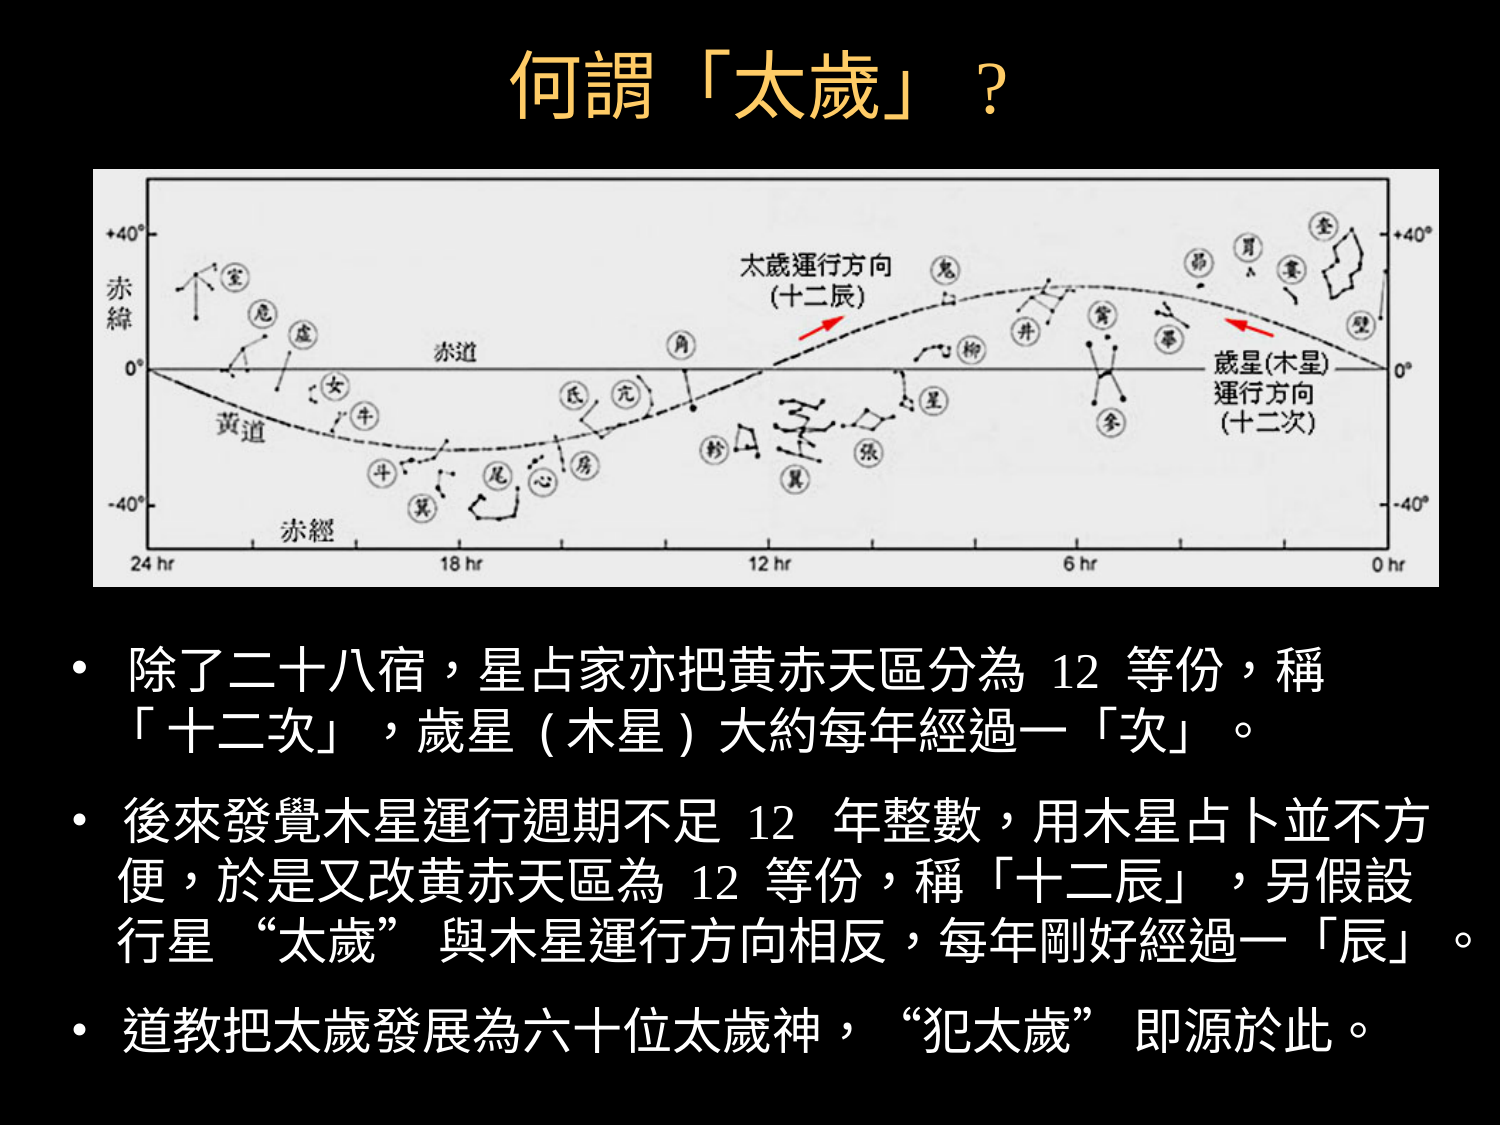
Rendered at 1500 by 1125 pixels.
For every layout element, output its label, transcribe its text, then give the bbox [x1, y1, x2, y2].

text_box 除了二十八宿，星占家亦把黄赤天區分為 12 等份，稱 「 十二次」，歲星 (木星) 大約每年經過一「次」。 後來發覺木星運行週期不足 12 年整數，用木星占卜並不方 便，於是又改黄赤天區為 12 等份，稱「十二辰」，另假設 行星 “太歲” 與木星運行方向相反，每年剛好經過一「辰」。 道教把太歲發展為六十位太歲神，“犯太歲” 即源於此。 [64, 628, 1466, 1066]
picture [93, 169, 1439, 588]
text_box 何謂「太歲」? [493, 30, 1025, 137]
